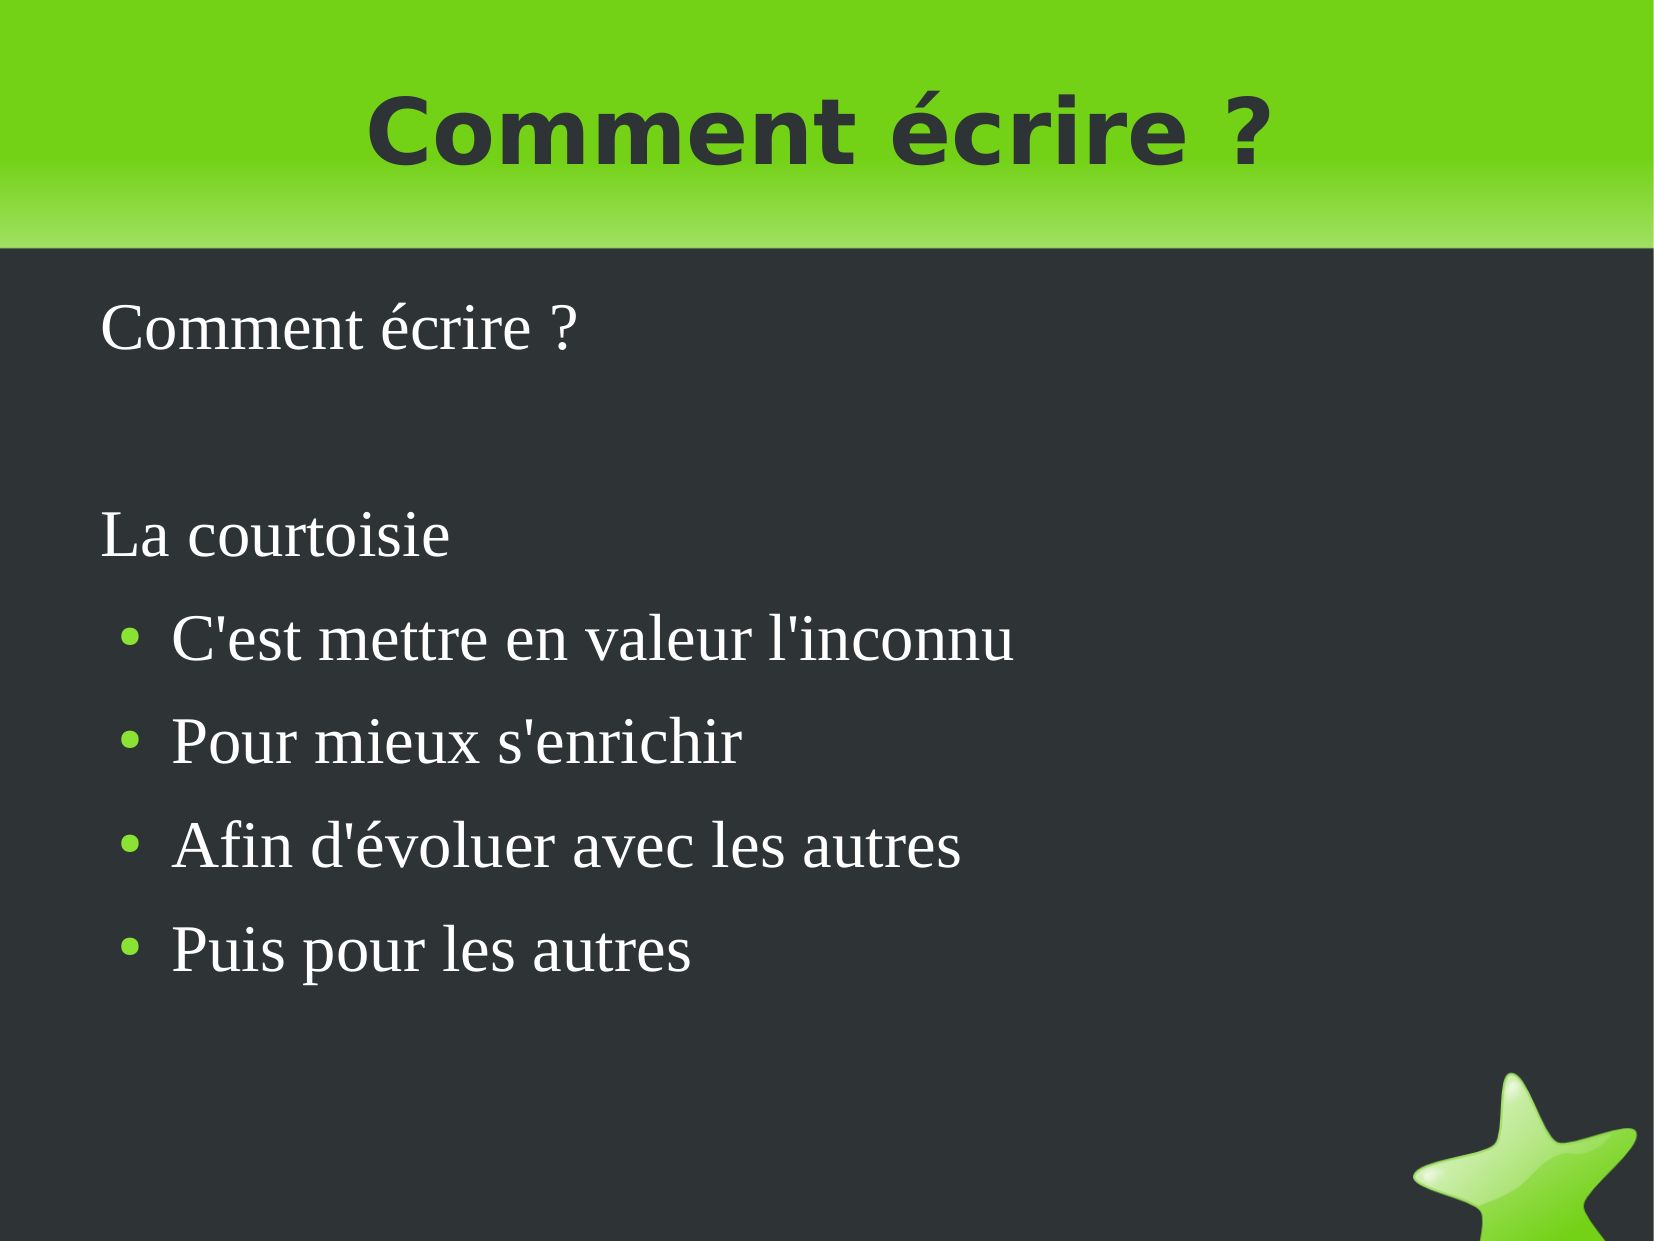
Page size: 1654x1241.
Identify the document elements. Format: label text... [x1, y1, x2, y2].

picture [0, 0, 1654, 1241]
title Comment écrire ? [76, 36, 1565, 229]
list Comment écrire ? La courtoisie C'est mettre en valeur l'inconnu Pour mieux s'enrichir Afin d'évoluer avec les autres Puis pour les autres [82, 290, 1571, 1094]
